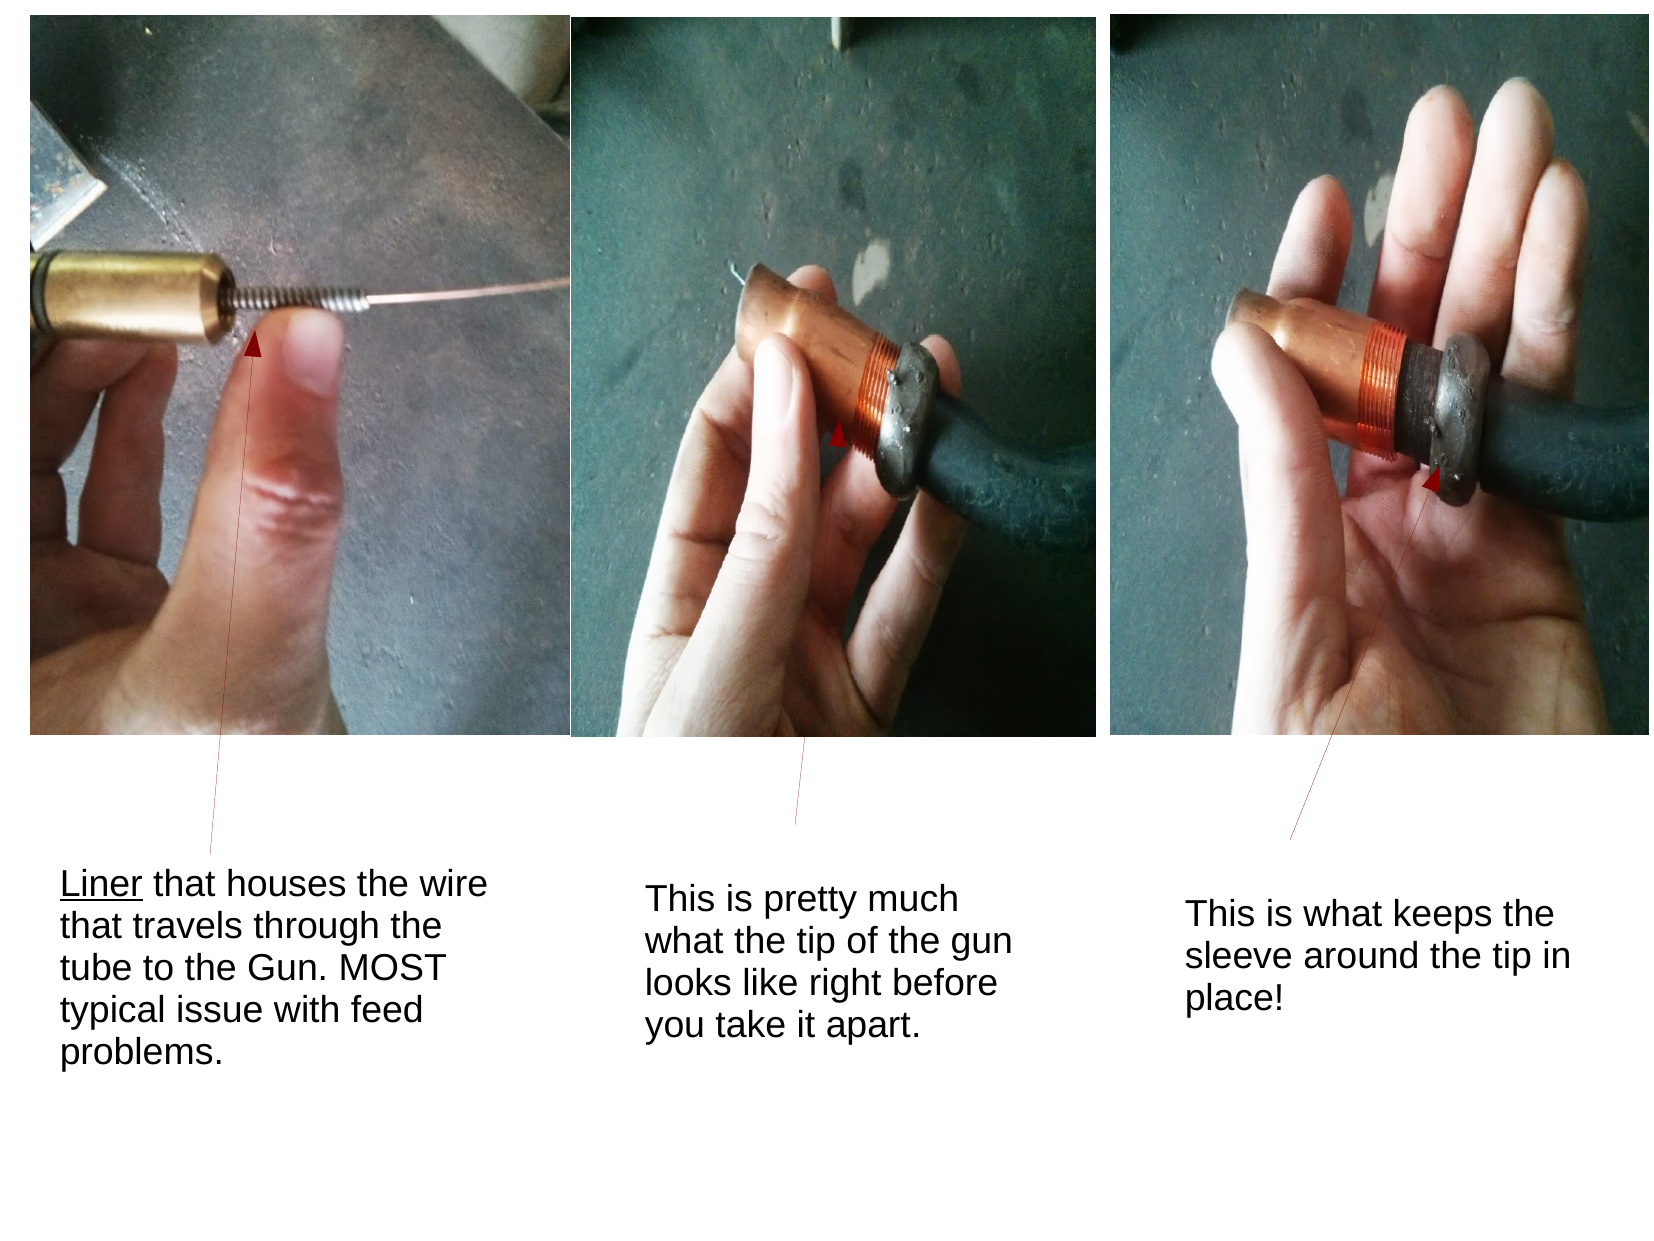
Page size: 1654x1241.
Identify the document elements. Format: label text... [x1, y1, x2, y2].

text_box Liner that houses the wire that travels through the tube to the Gun. MOST typical issue with feed problems. [45, 855, 541, 1081]
picture [1110, 14, 1649, 736]
picture [30, 15, 570, 736]
text_box This is pretty much what the tip of the gun looks like right before you take it apart. [630, 870, 1036, 1054]
text_box This is what keeps the sleeve around the tip in place! [1170, 885, 1591, 1026]
picture [571, 17, 1096, 738]
